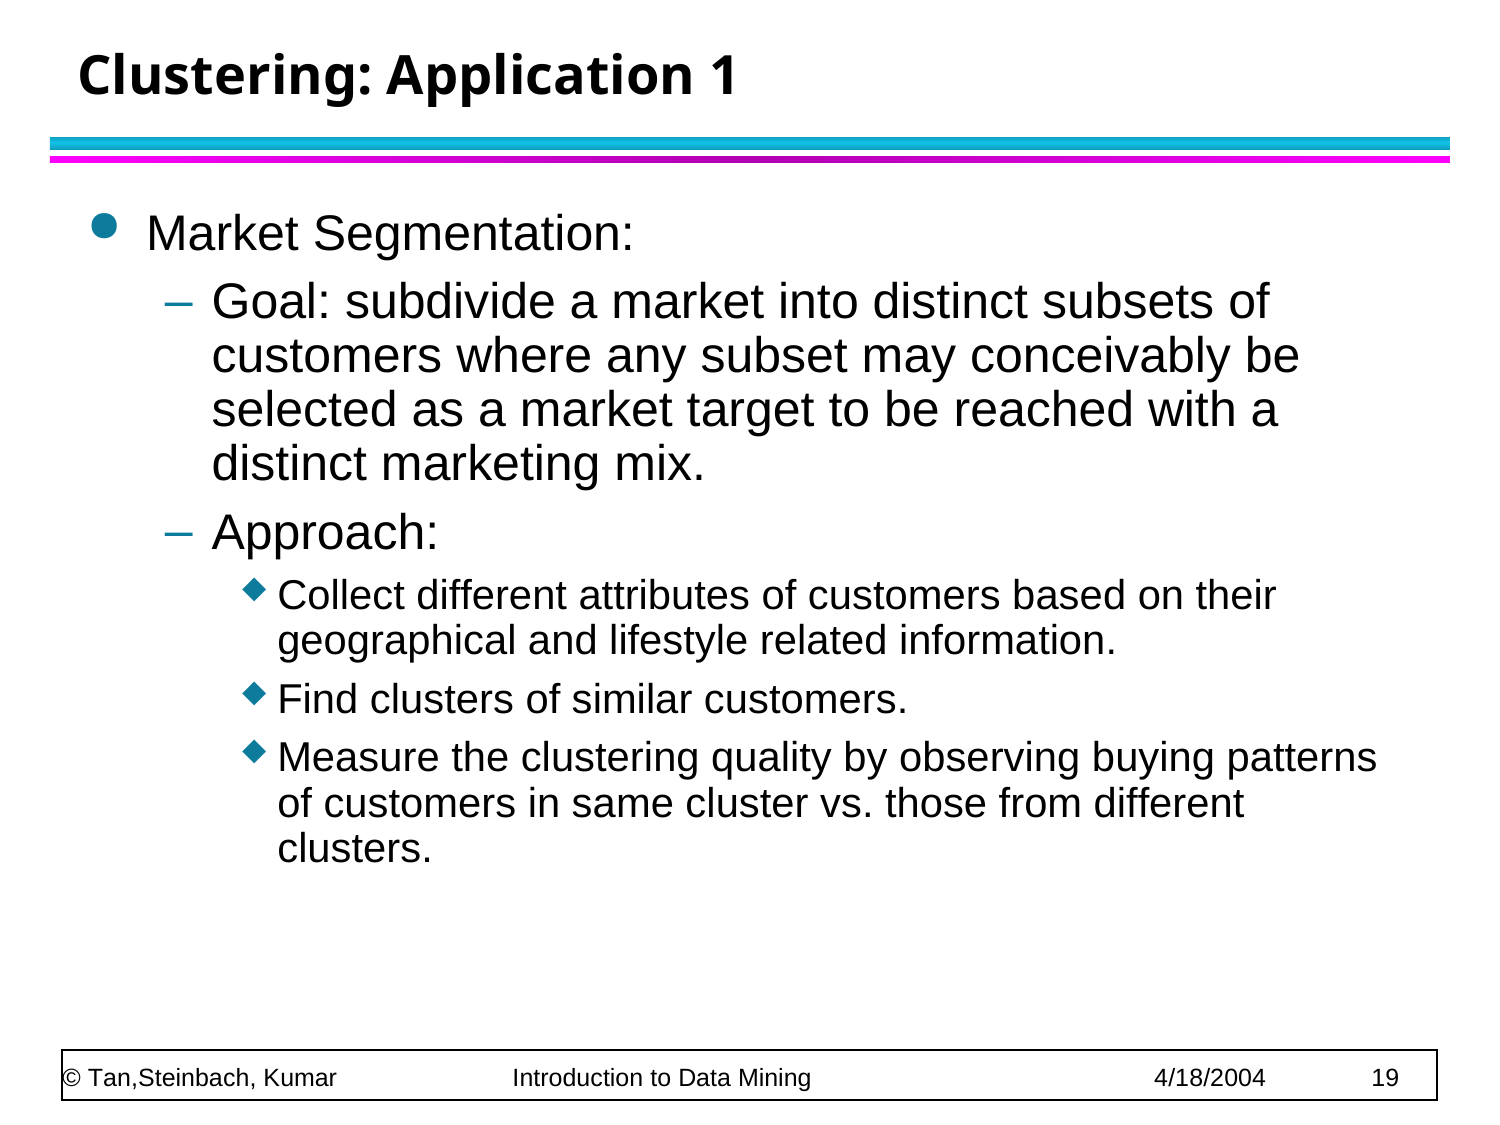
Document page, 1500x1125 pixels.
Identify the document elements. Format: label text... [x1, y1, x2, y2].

title Clustering: Application 1 [62, 22, 1421, 113]
list Market Segmentation: Goal: subdivide a market into distinct subsets of customers where any subset may conceivably be selected as a market target to be reached with a distinct marketing mix. Approach: Collect different attributes of customers based on their geographical and lifestyle related information. Find clusters of similar customers. Measure the clustering quality by observing buying patterns of customers in same cluster vs. those from different clusters. [74, 200, 1417, 885]
